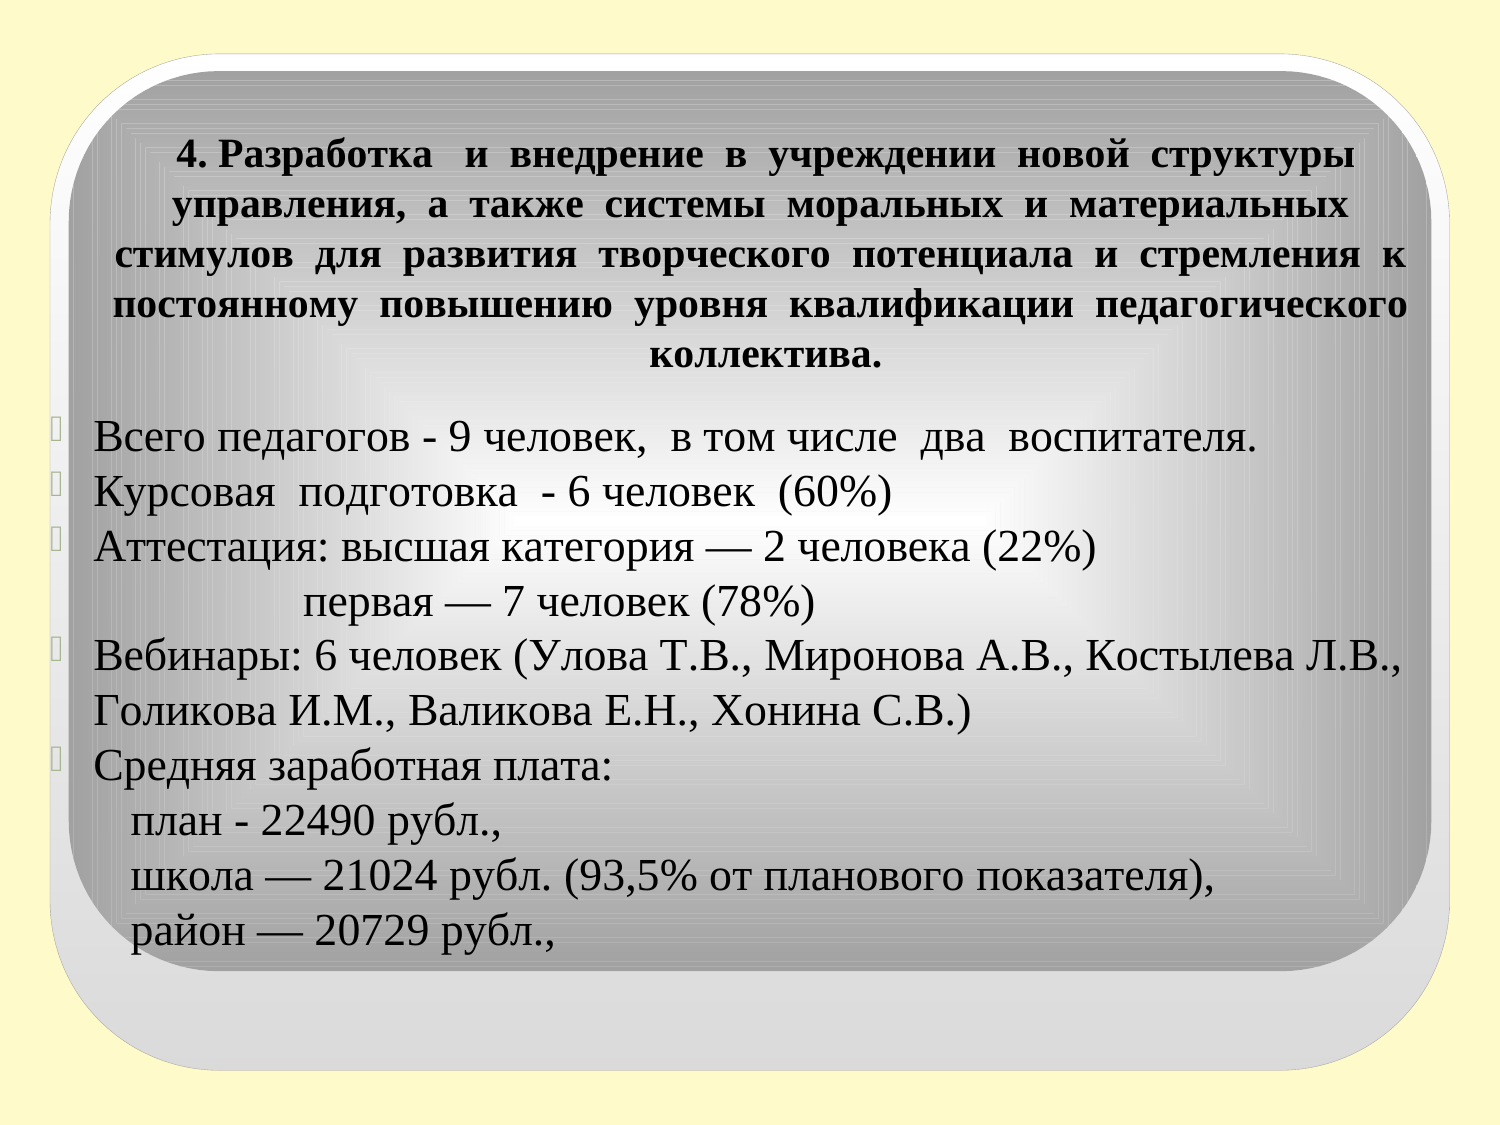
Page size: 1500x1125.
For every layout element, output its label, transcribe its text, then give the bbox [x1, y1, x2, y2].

text_box 4. Разработка и внедрение в учреждении новой структуры управления, а также системы моральных и материальных стимулов для развития творческого потенциала и стремления к постоянному повышению уровня квалификации педагогического коллектива. Всего педагогов - 9 человек, в том числе два воспитателя. Курсовая подготовка - 6 человек (60%) Аттестация: высшая категория — 2 человека (22%) первая — 7 человек (78%) Вебинары: 6 человек (Улова Т.В., Миронова А.В., Костылева Л.В., Голикова И.М., Валикова Е.Н., Хонина С.В.) Средняя заработная плата: план - 22490 рубл., школа — 21024 рубл. (93,5% от планового показателя), район — 20729 рубл., [35, 118, 1454, 1090]
